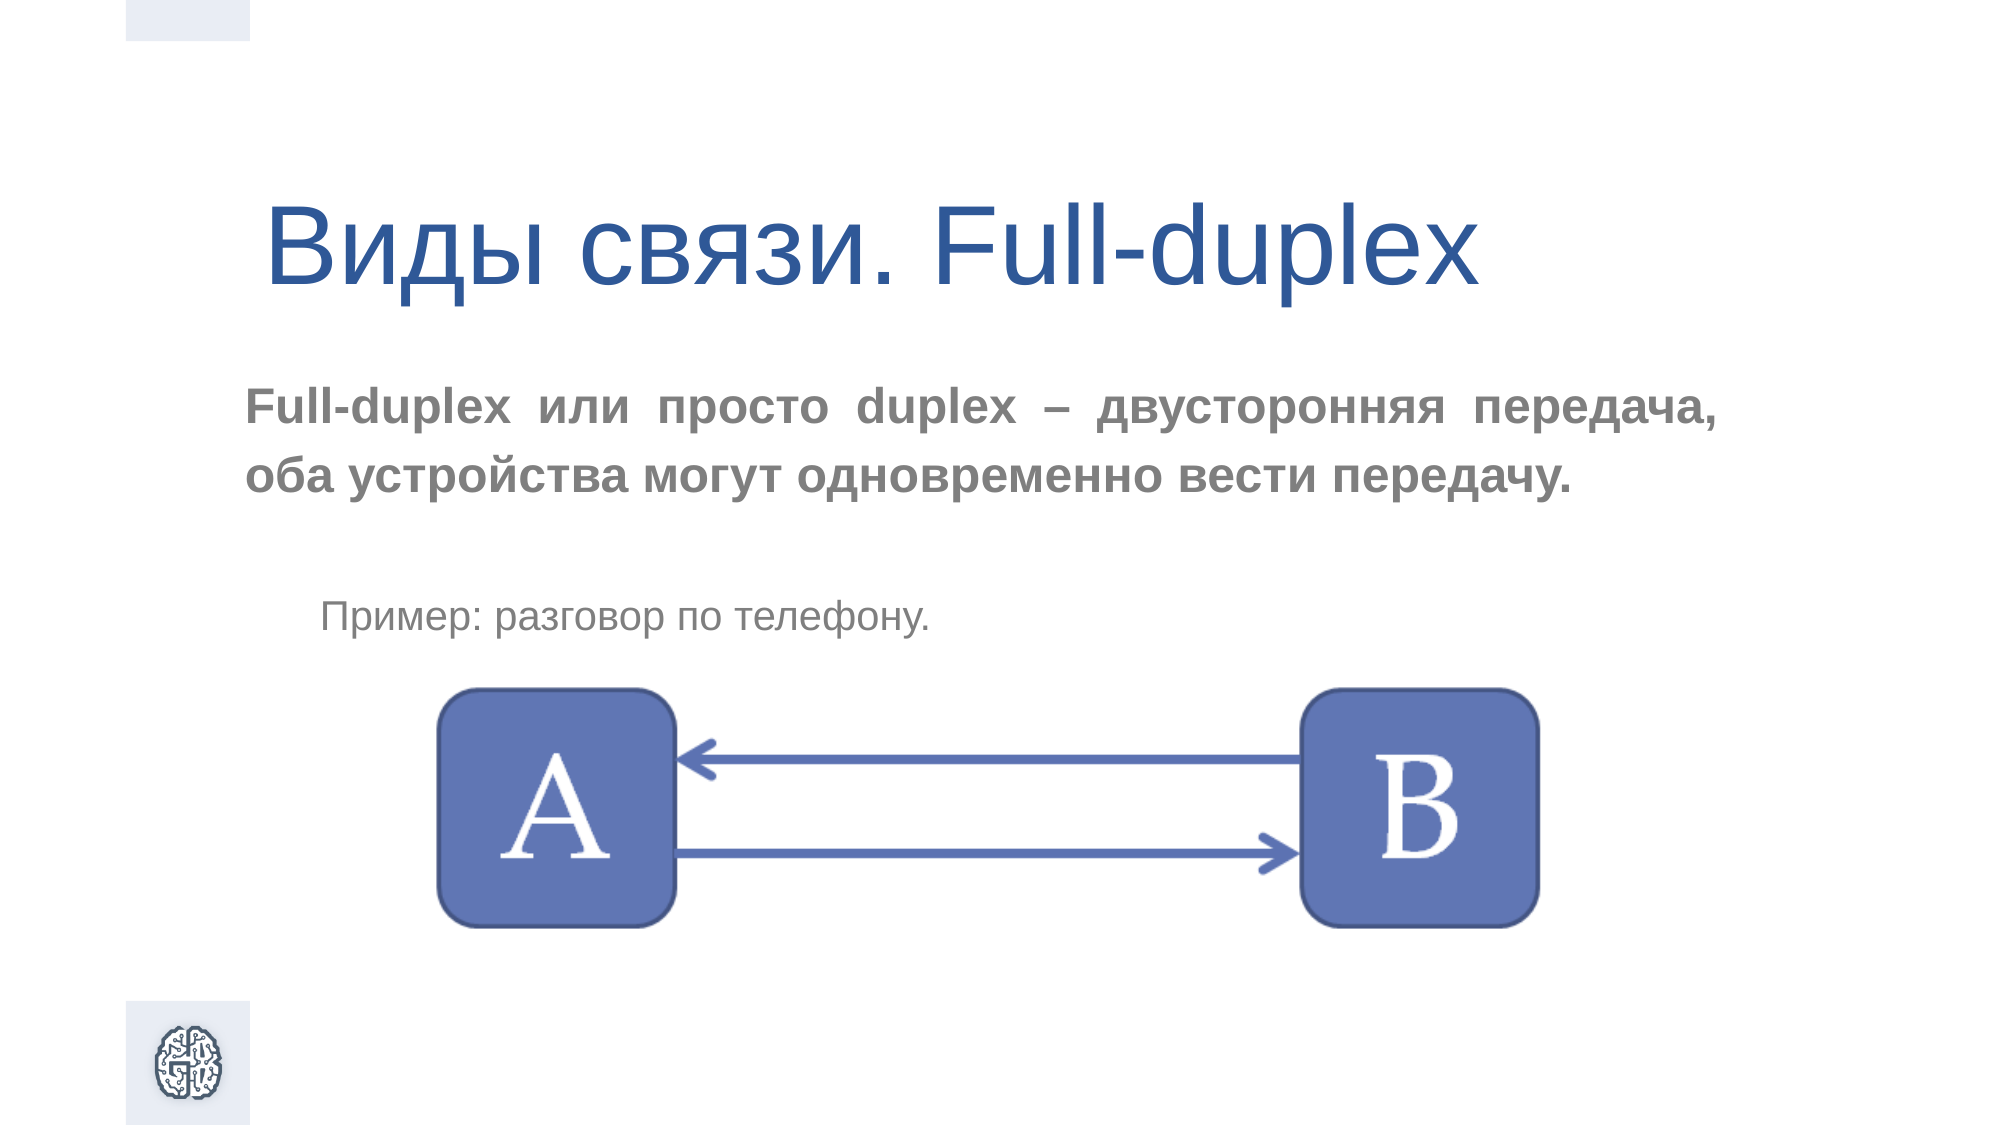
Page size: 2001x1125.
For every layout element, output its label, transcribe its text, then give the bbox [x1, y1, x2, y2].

picture [144, 1016, 232, 1110]
list Full-duplex или просто duplex – двусторонняя передача, оба устройства могут одновременно вести передачу. Пример: разговор по телефону. [229, 279, 1734, 789]
title Виды связи. Full-duplex [248, 124, 1752, 372]
picture [407, 672, 1556, 990]
